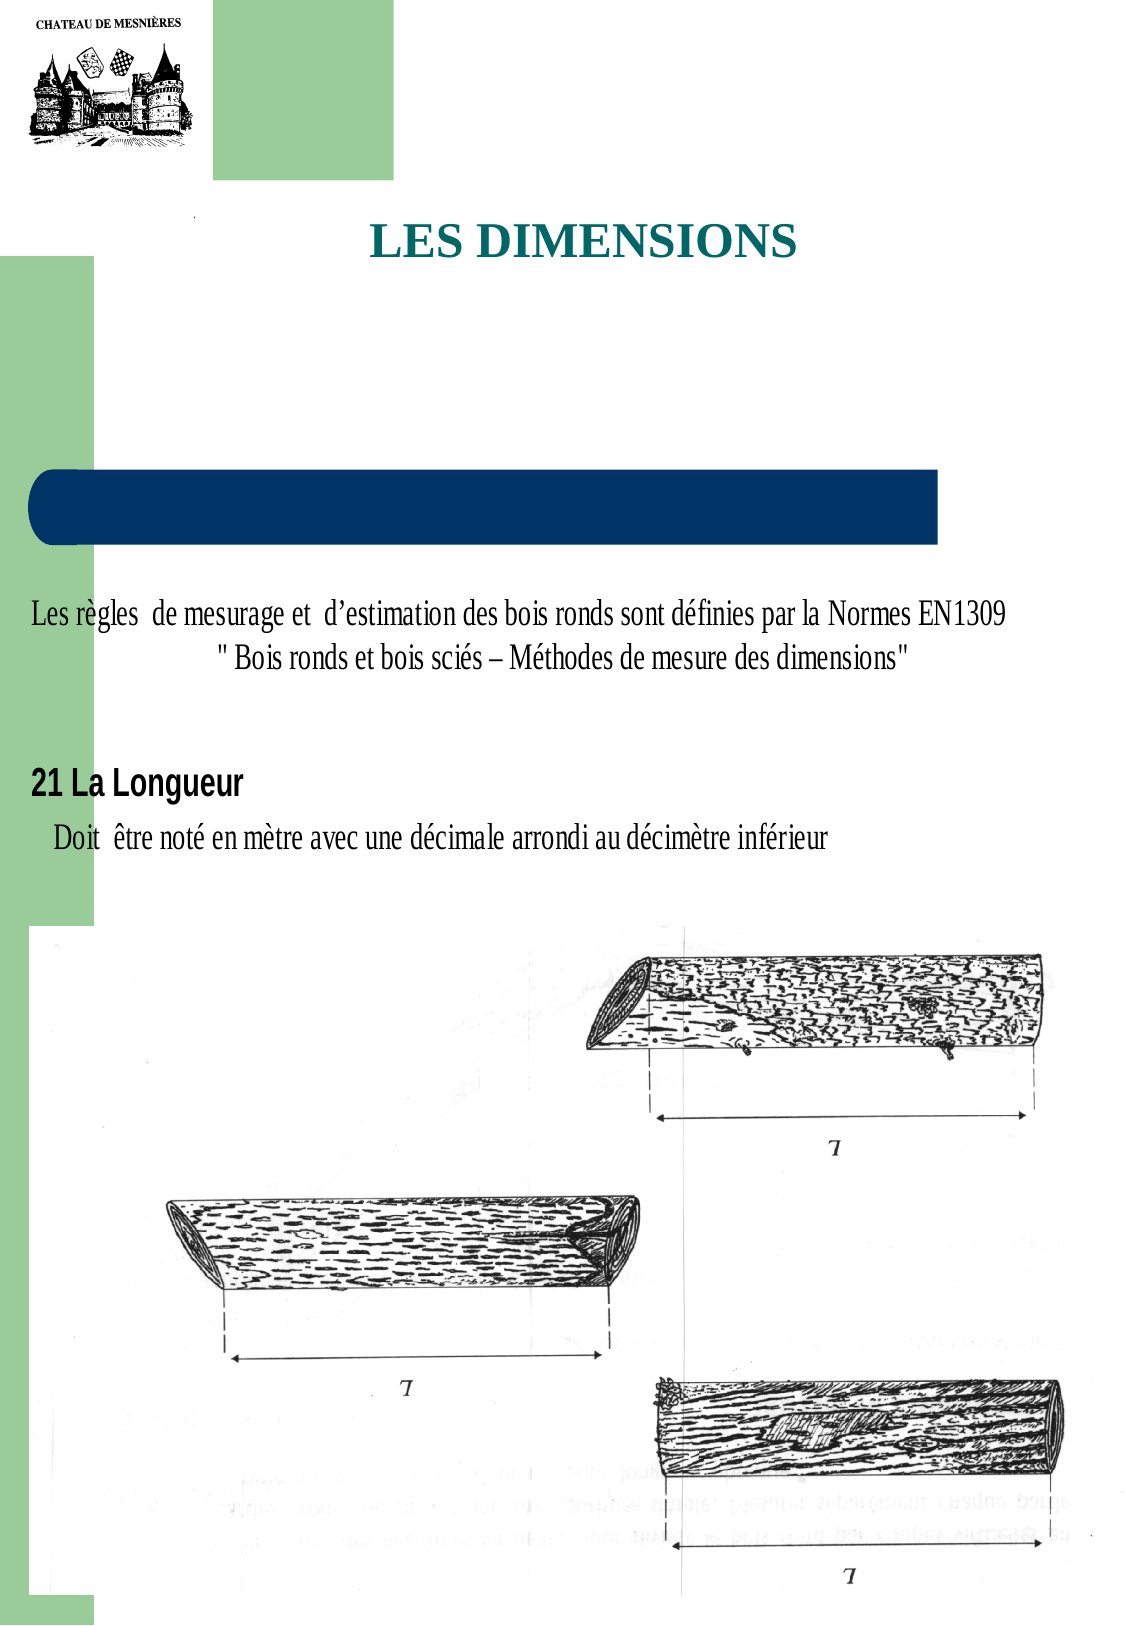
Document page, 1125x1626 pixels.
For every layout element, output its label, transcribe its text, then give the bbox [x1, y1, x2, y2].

picture [0, 0, 213, 257]
text_box LES DIMENSIONS [137, 199, 1030, 276]
picture [29, 926, 1125, 1595]
chart [29, 590, 1093, 857]
